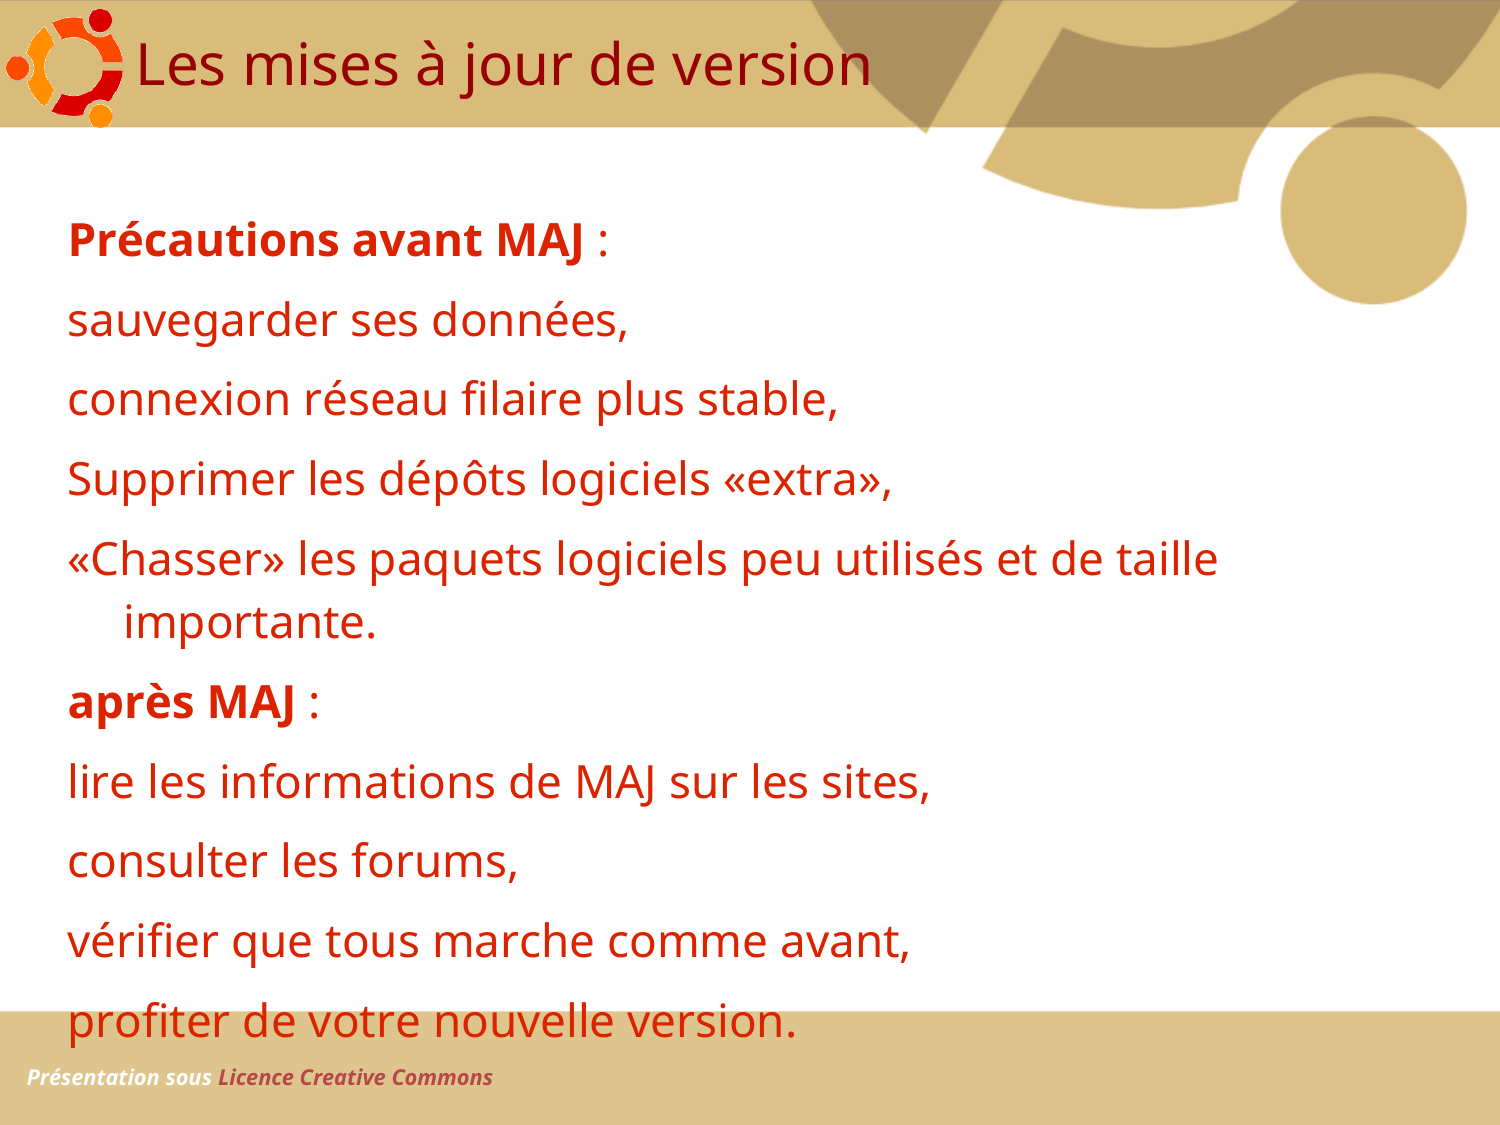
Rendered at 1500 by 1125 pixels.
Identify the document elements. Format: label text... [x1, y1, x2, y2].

title Les mises à jour de version [135, 0, 1417, 177]
picture [0, 0, 1500, 557]
list Précautions avant MAJ : sauvegarder ses données, connexion réseau filaire plus stable, Supprimer les dépôts logiciels «extra», «Chasser» les paquets logiciels peu utilisés et de taille importante. après MAJ : lire les informations de MAJ sur les sites, consulter les forums, vérifier que tous marche comme avant, profiter de votre nouvelle version. [67, 206, 1418, 1004]
